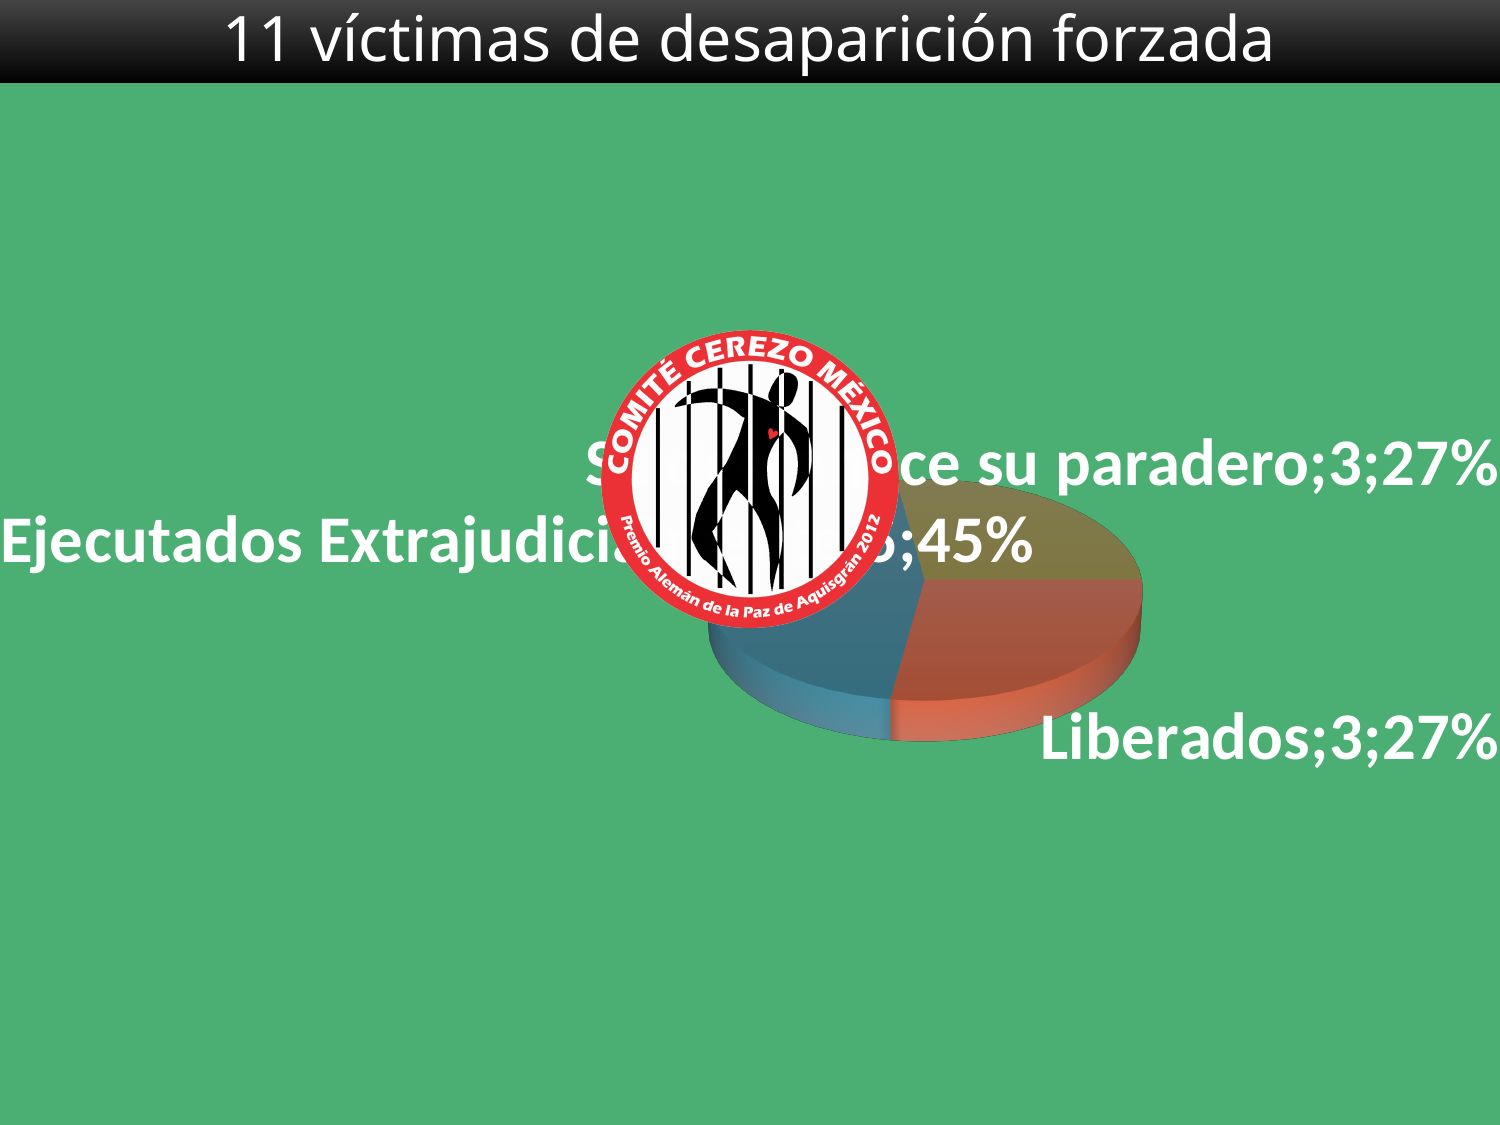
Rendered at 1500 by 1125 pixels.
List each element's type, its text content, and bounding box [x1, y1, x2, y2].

chart [0, 83, 1500, 1125]
title 11 víctimas de desaparición forzada [0, 0, 1500, 83]
picture [601, 330, 899, 628]
